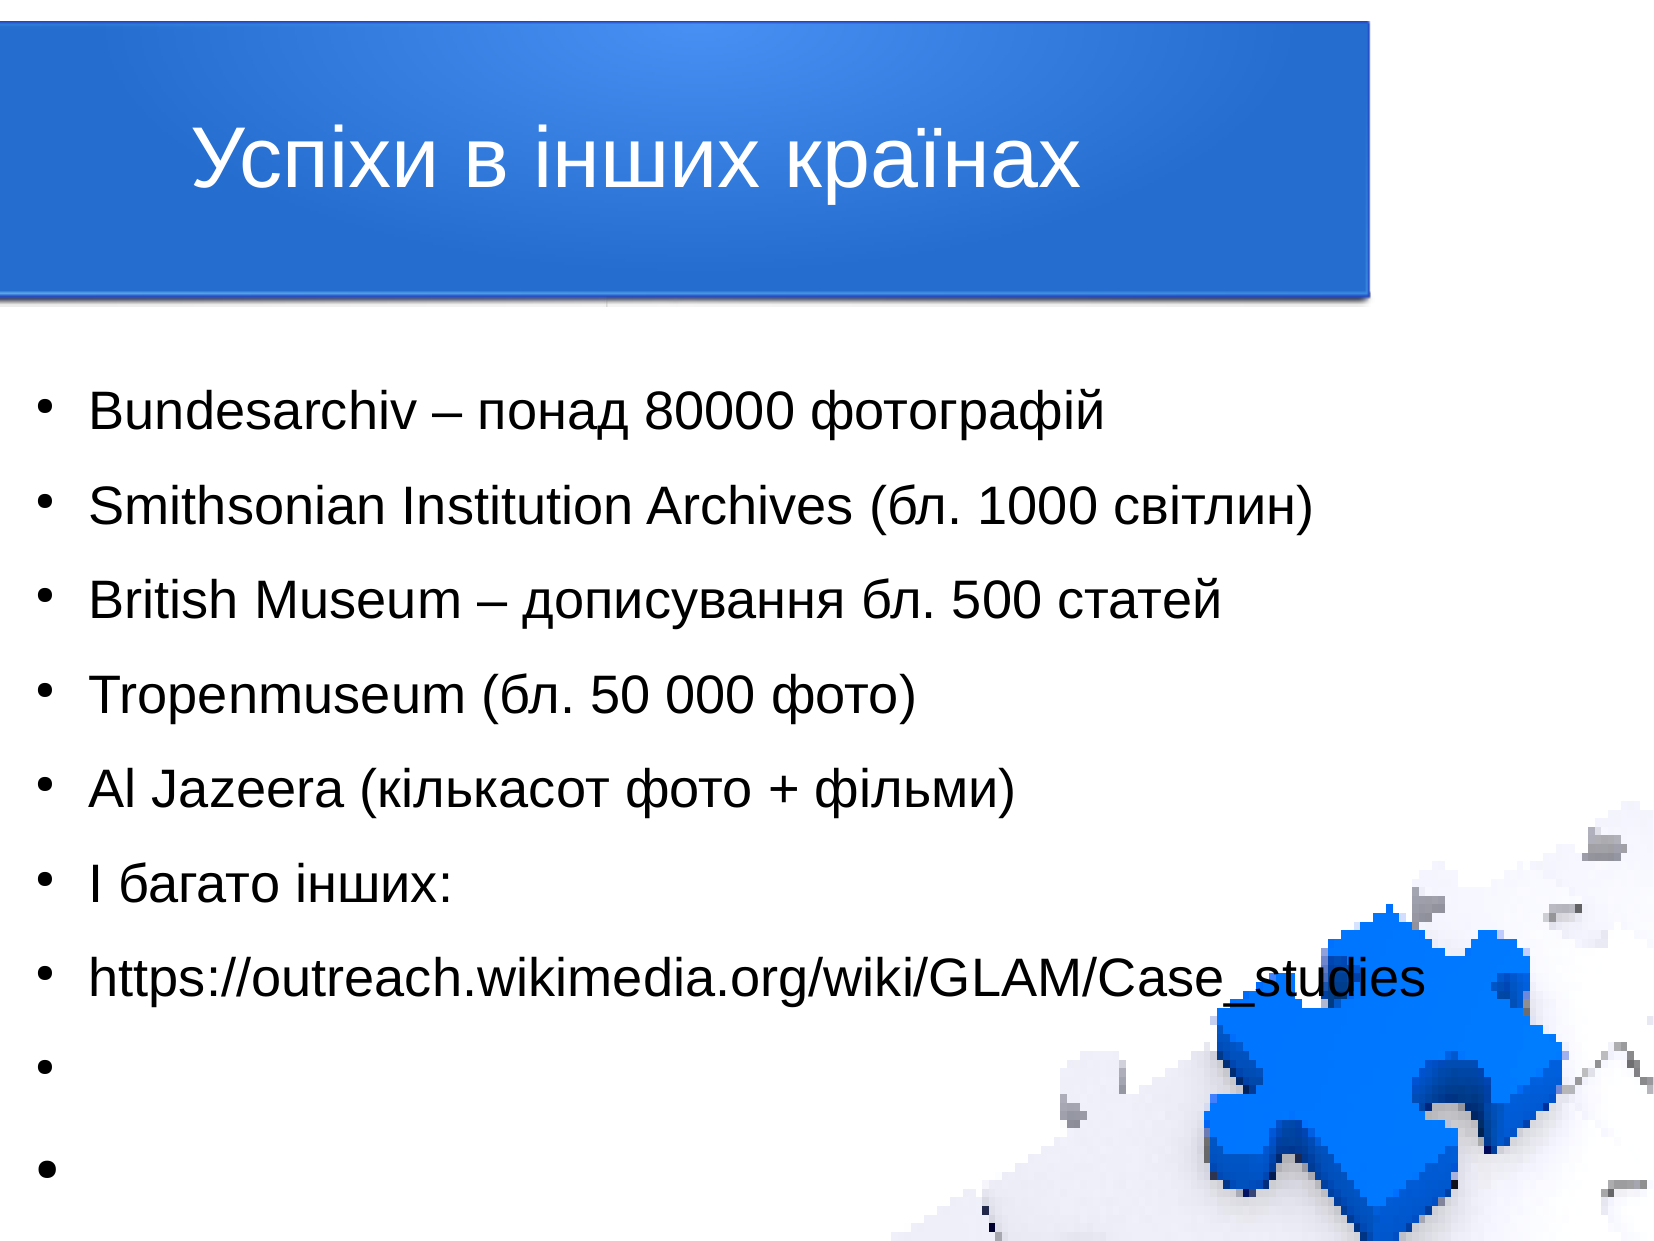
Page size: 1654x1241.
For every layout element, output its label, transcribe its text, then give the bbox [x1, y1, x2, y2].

list Bundesarchiv – понад 80000 фотографій Smithsonian Institution Archives (бл. 1000 світлин) British Museum – дописування бл. 500 статей Tropenmuseum (бл. 50 000 фото) Al Jazeera (кількасот фото + фільми) І багато інших: https://outreach.wikimedia.org/wiki/GLAM/Case_studies [0, 375, 1455, 1096]
title Успіхи в інших країнах [0, 49, 1273, 257]
